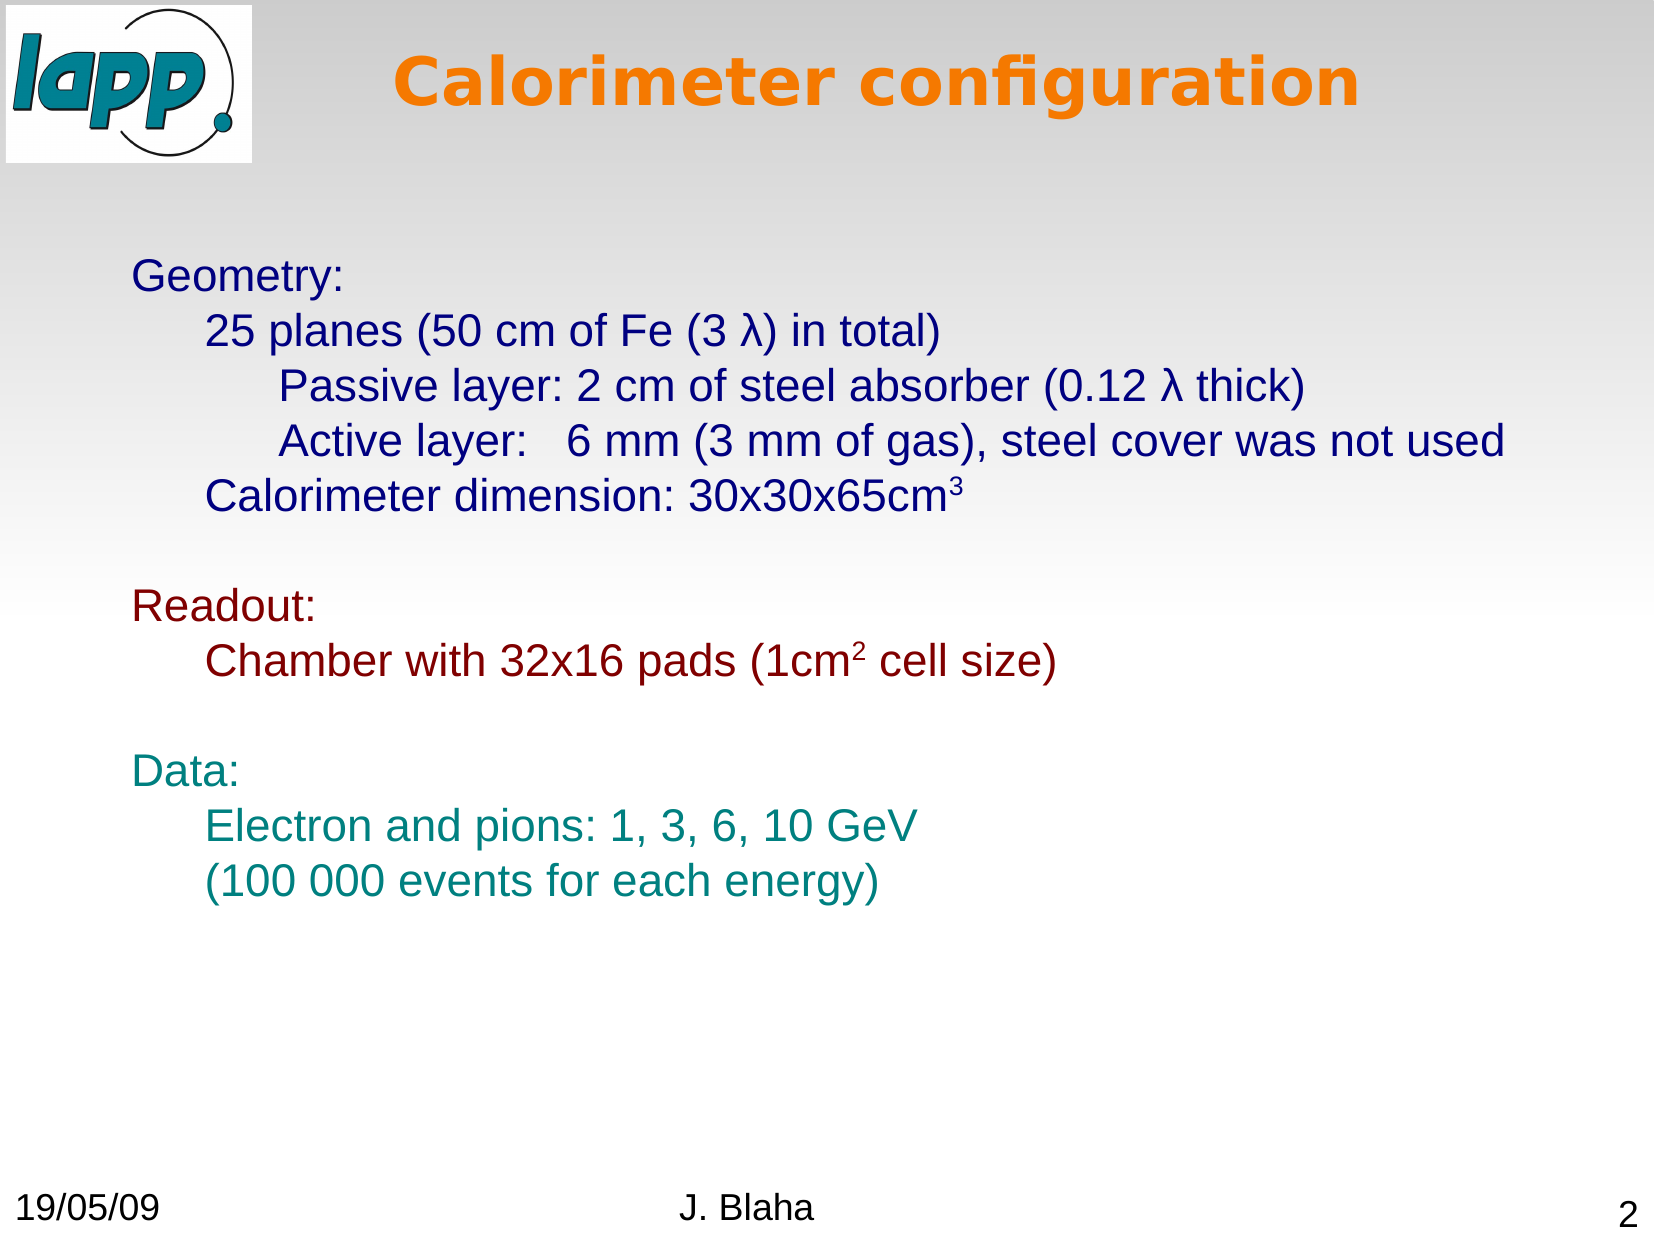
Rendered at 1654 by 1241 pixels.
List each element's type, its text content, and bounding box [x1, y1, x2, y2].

title Calorimeter configuration [148, 8, 1654, 157]
text_box Geometry: 25 planes (50 cm of Fe (3 λ) in total) Passive layer: 2 cm of steel absorber (0.12 λ thick) Active layer: 6 mm (3 mm of gas), steel cover was not used Calorimeter dimension: 30x30x65cm3 Readout: Chamber with 32x16 pads (1cm2 cell size) Data: Electron and pions: 1, 3, 6, 10 GeV (100 000 events for each energy) [116, 237, 1584, 964]
text_box J. Blaha [653, 1179, 1000, 1241]
text_box 8 [1575, 1186, 1654, 1241]
picture [5, 5, 252, 163]
text_box 19/05/09 [0, 1179, 177, 1241]
